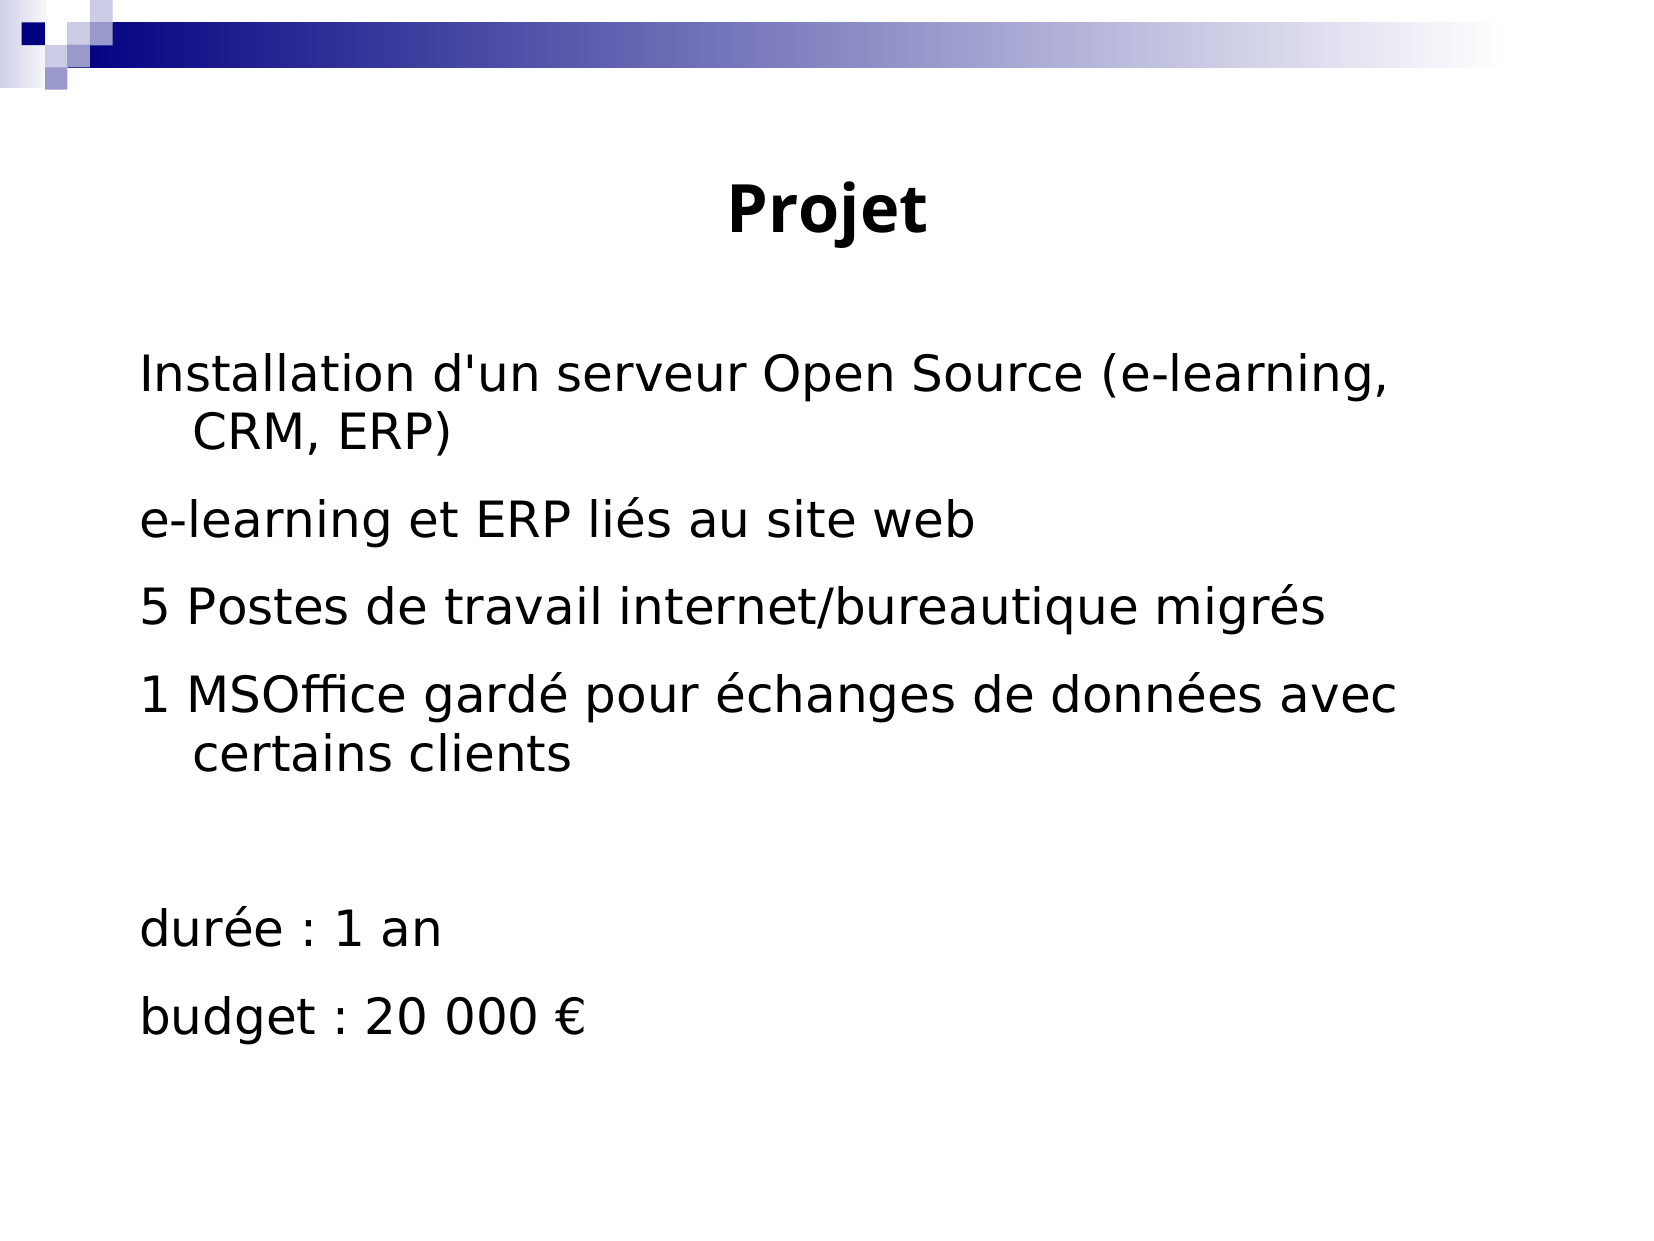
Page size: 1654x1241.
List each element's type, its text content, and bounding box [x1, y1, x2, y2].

list Installation d'un serveur Open Source (e-learning, CRM, ERP) e-learning et ERP liés au site web 5 Postes de travail internet/bureautique migrés 1 MSOffice gardé pour échanges de données avec certains clients durée : 1 an budget : 20 000 € [121, 344, 1534, 1127]
title Projet [121, 102, 1534, 311]
